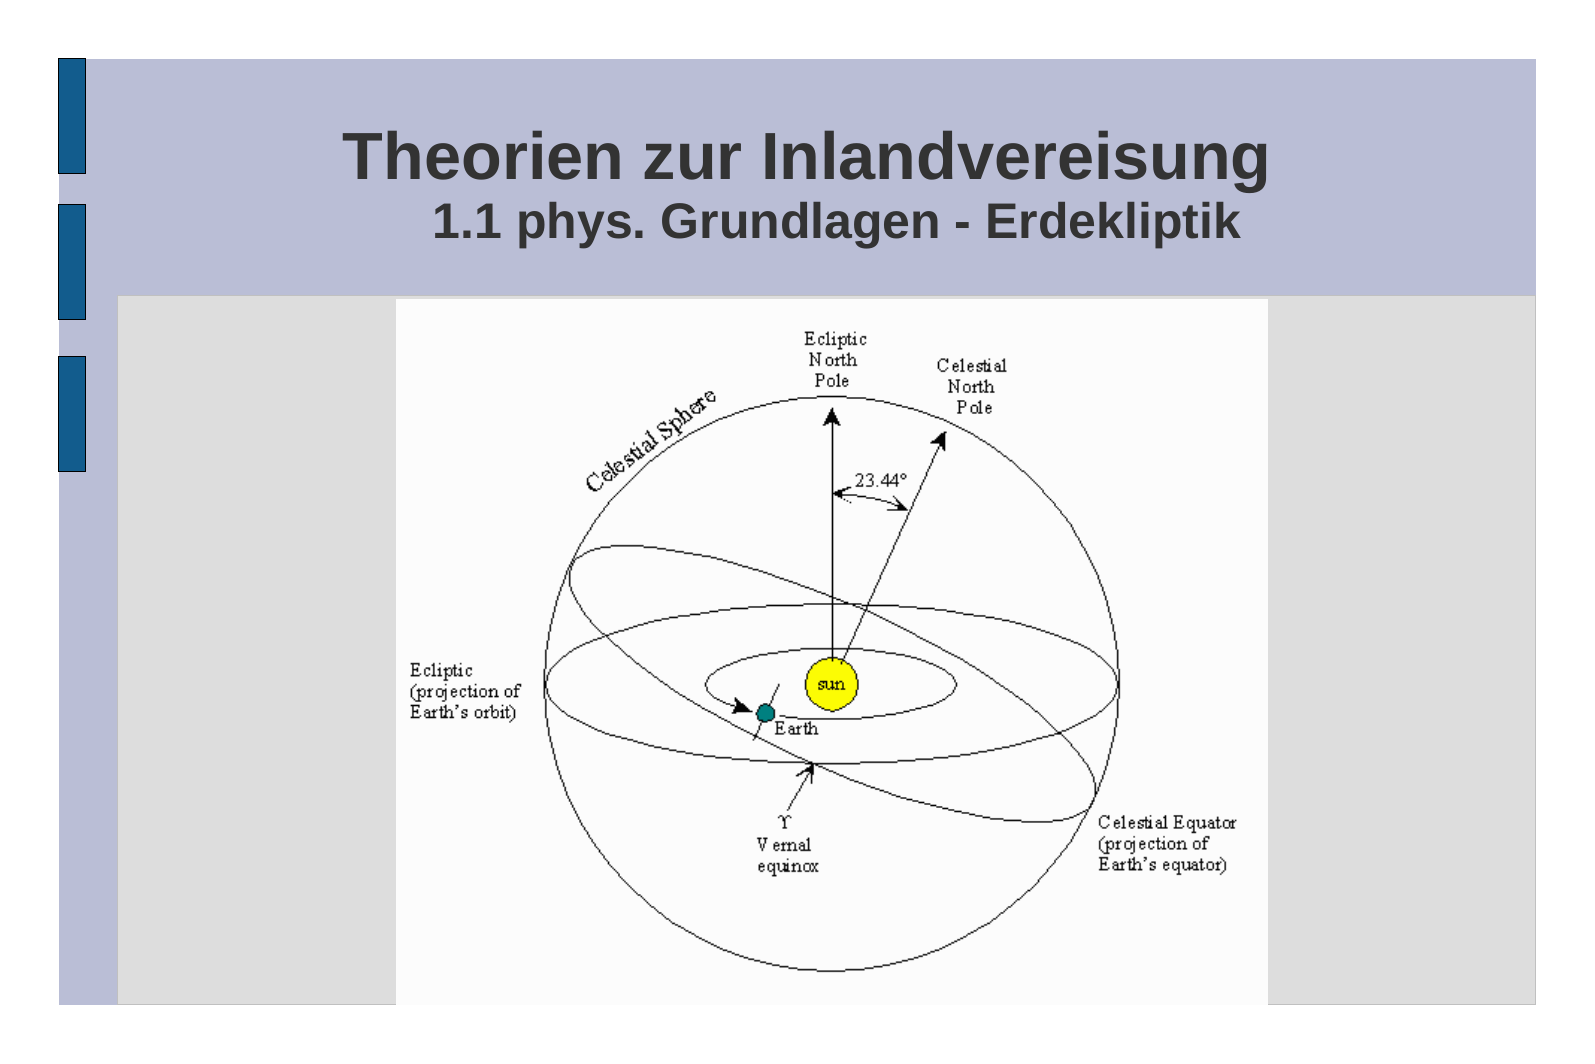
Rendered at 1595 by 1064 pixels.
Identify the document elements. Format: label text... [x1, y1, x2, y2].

list [1268, 583, 1536, 1005]
title Theorien zur Inlandvereisung 1.1 phys. Grundlagen - Erdekliptik [171, 96, 1433, 273]
picture [396, 299, 1268, 1006]
